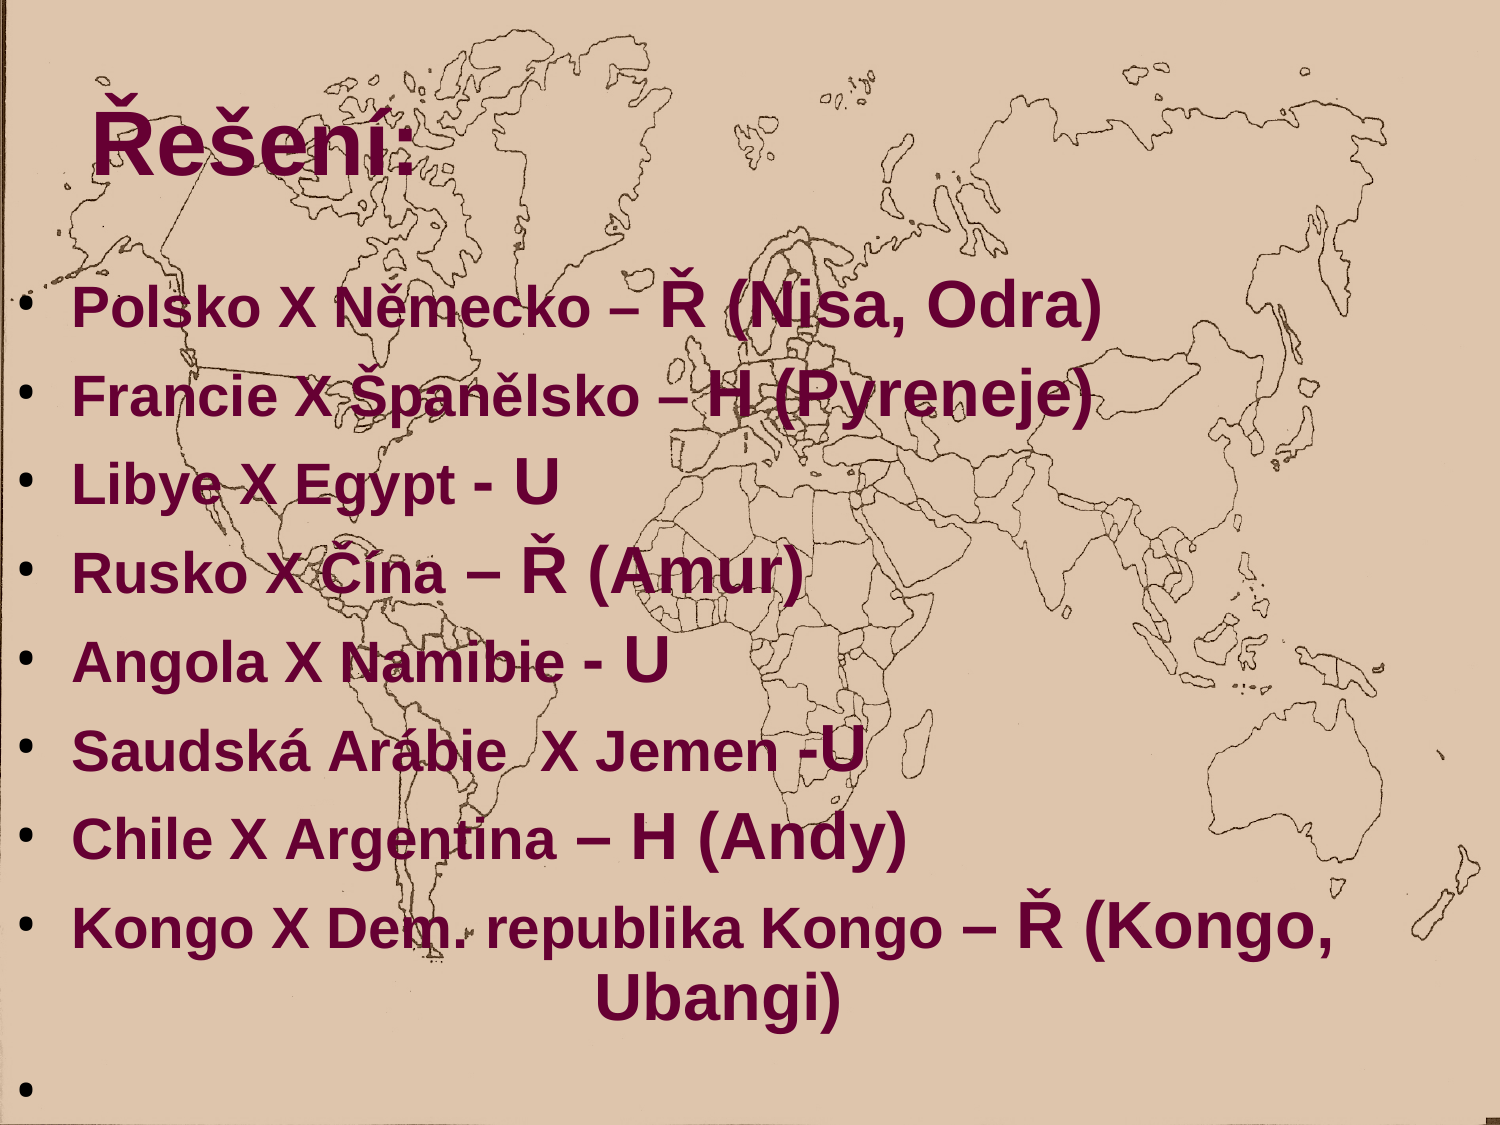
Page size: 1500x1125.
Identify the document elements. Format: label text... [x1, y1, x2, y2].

title Řešení: [75, 45, 1426, 233]
list Polsko X Německo – Ř (Nisa, Odra) Francie X Španělsko – H (Pyreneje) Libye X Egypt - U Rusko X Čína – Ř (Amur) Angola X Namibie - U Saudská Arábie X Jemen -U Chile X Argentina – H (Andy) Kongo X Dem. republika Kongo – Ř (Kongo, Ubangi) [0, 262, 1500, 1083]
